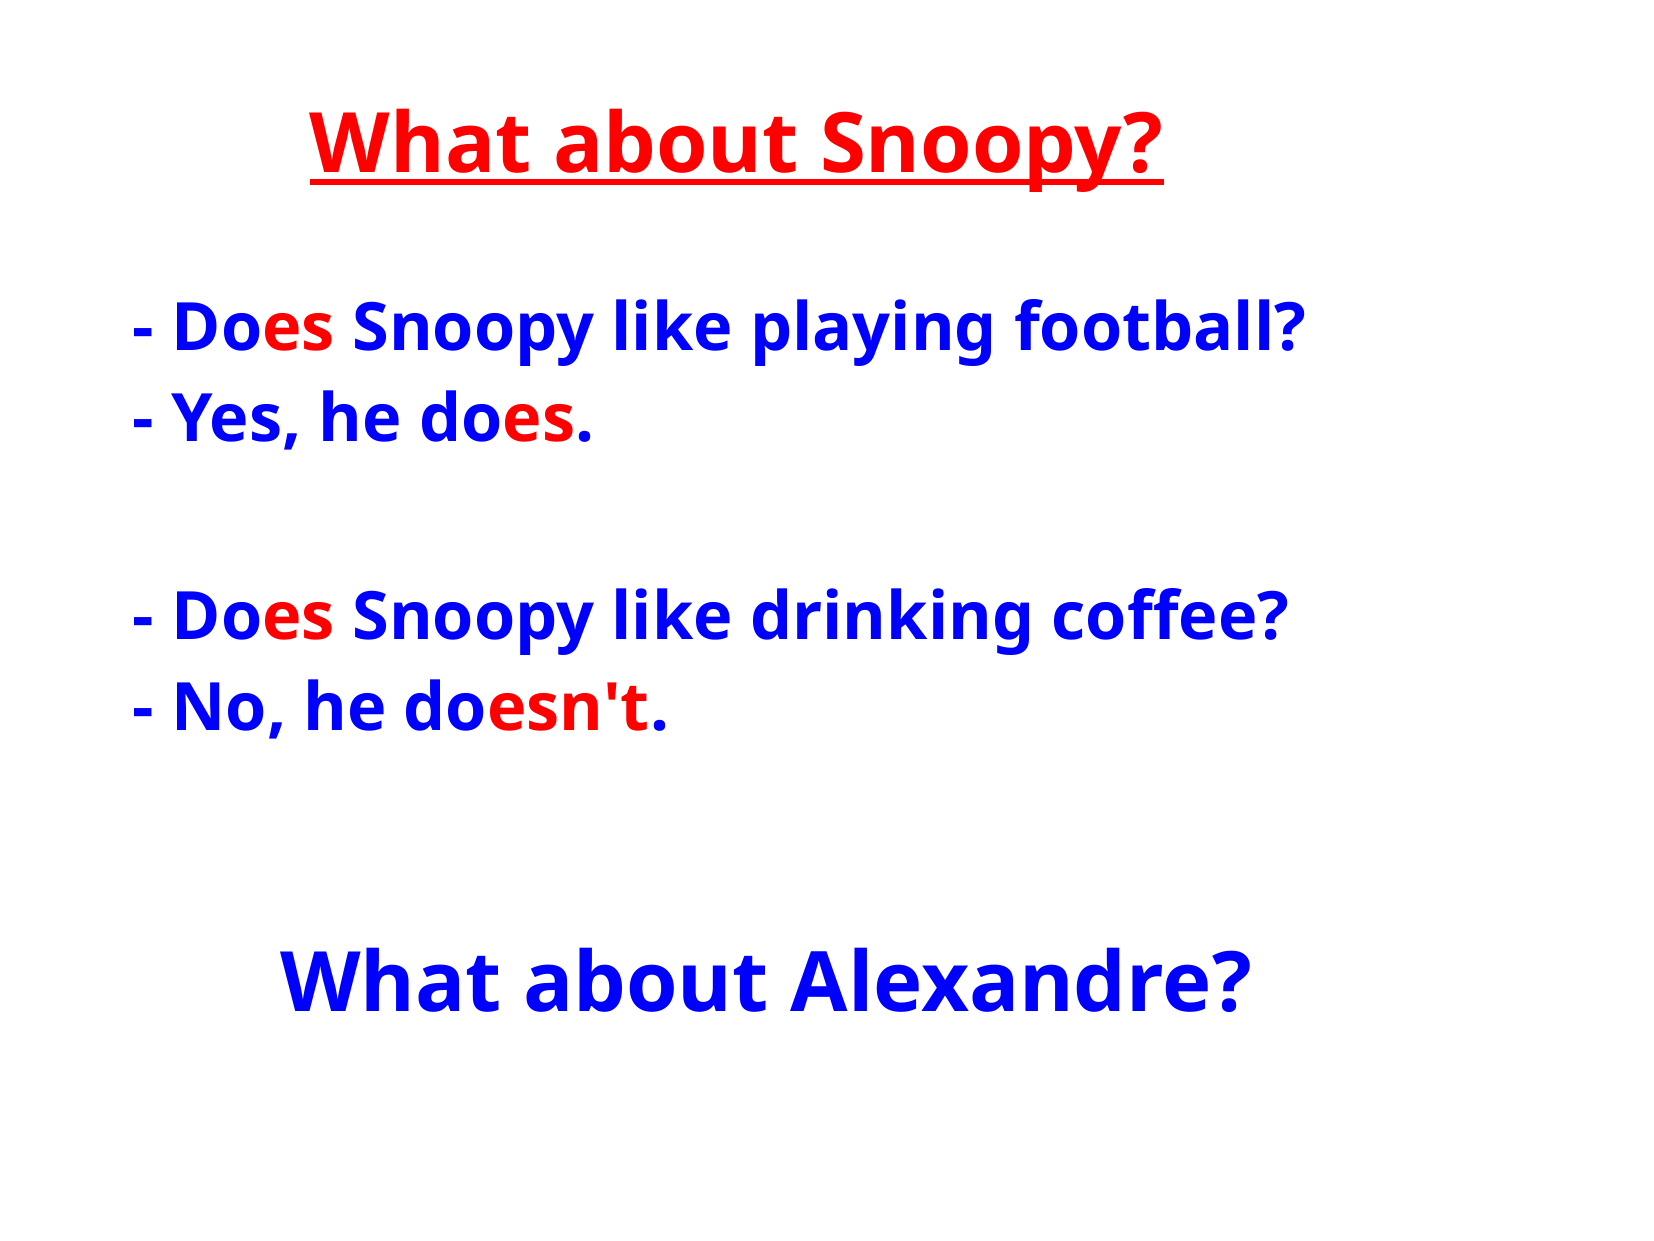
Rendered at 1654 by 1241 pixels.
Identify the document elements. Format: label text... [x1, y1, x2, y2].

text_box - Does Snoopy like playing football? - Yes, he does. [118, 271, 1654, 473]
text_box What about Snoopy? [295, 75, 1388, 207]
text_box - Does Snoopy like drinking coffee? - No, he doesn't. [118, 561, 1654, 762]
text_box What about Alexandre? [265, 915, 1388, 1047]
